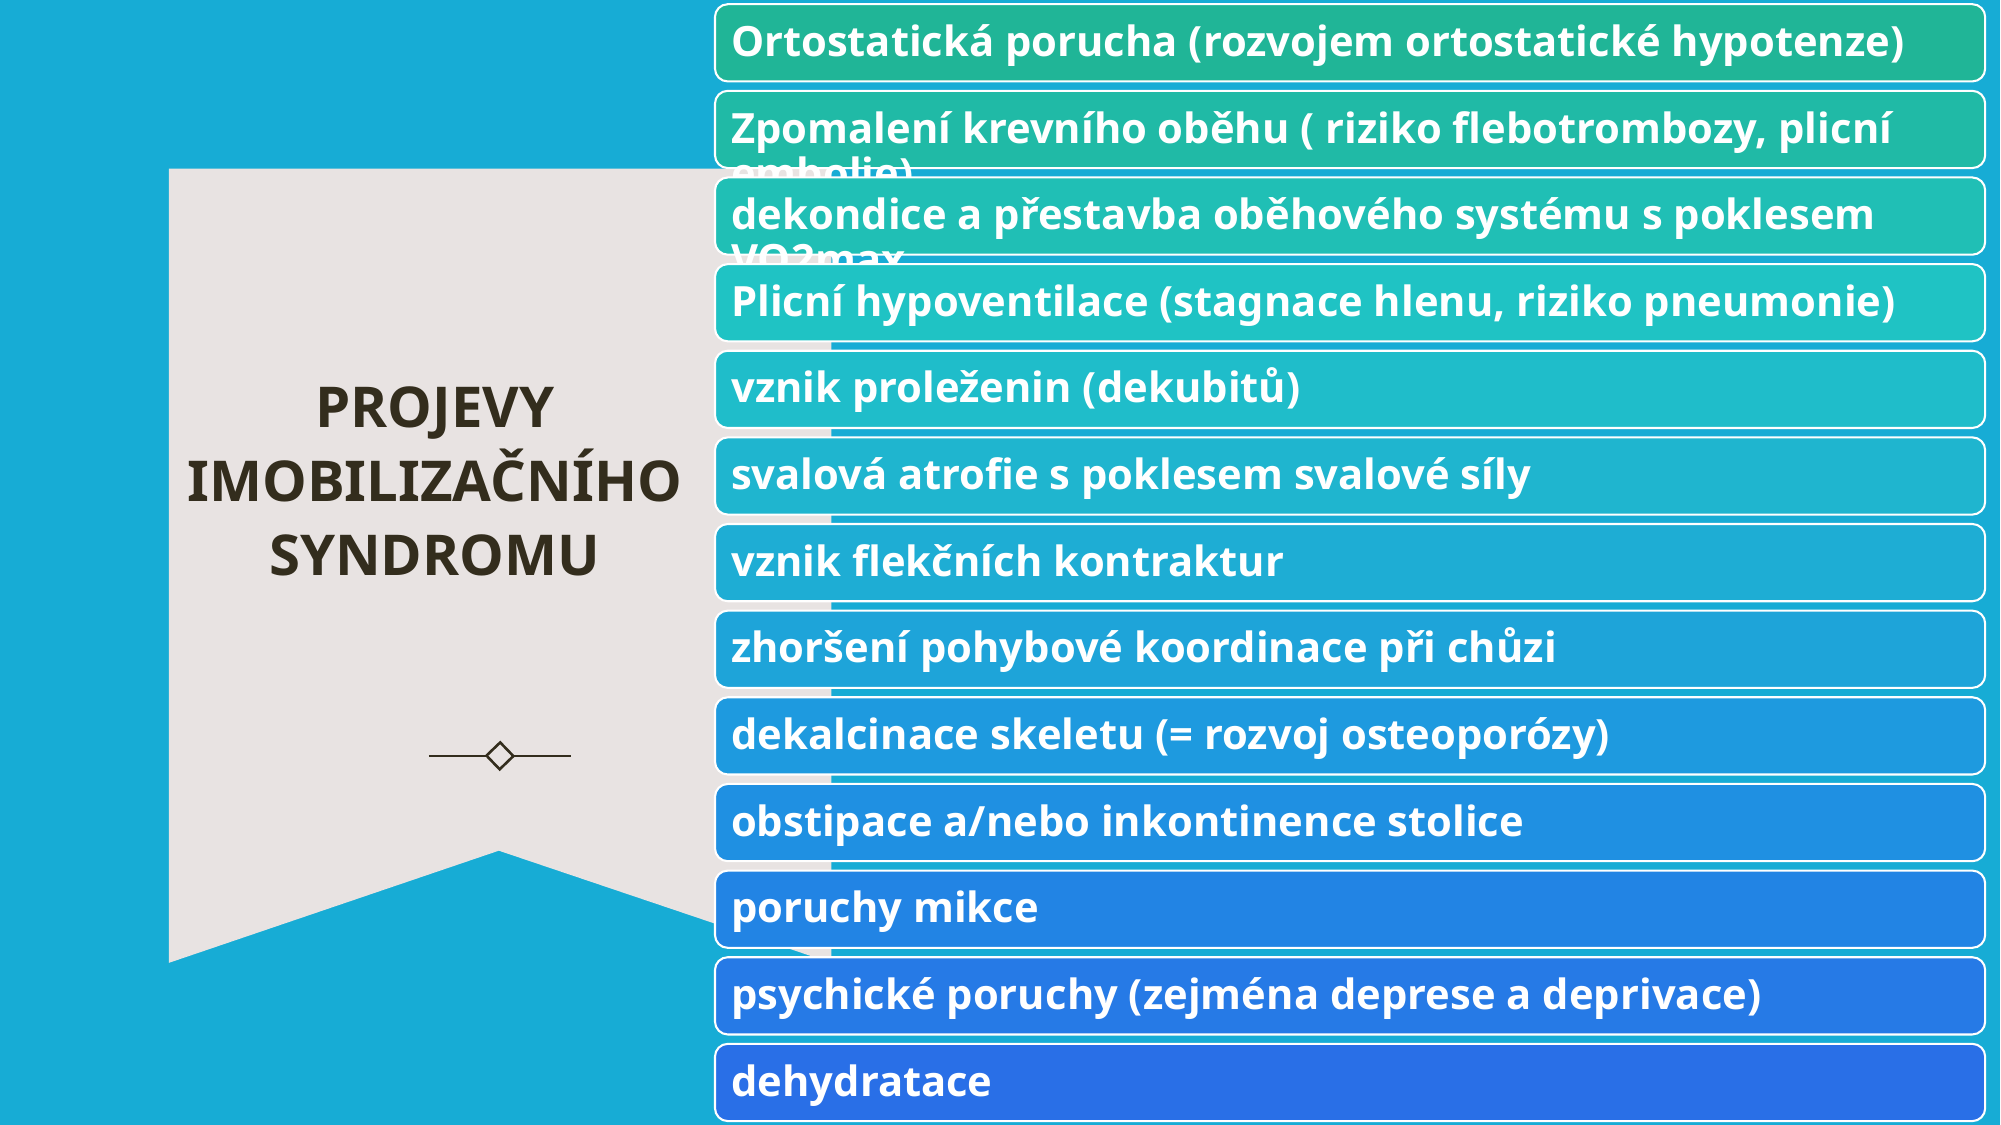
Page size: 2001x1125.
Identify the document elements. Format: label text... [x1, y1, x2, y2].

text_box dekalcinace skeletu (= rozvoj osteoporózy) [714, 697, 1986, 775]
text_box obstipace a/nebo inkontinence stolice [714, 783, 1986, 862]
text_box vznik flekčních kontraktur [714, 523, 1986, 602]
text_box dehydratace [714, 1043, 1986, 1122]
text_box zhoršení pohybové koordinace při chůzi [714, 610, 1986, 688]
text_box Ortostatická porucha (rozvojem ortostatické hypotenze) [714, 4, 1986, 82]
text_box vznik proleženin (dekubitů) [714, 350, 1986, 428]
title PROJEVY IMOBILIZAČNÍHO SYNDROMU [168, 261, 701, 690]
text_box poruchy mikce [714, 870, 1986, 948]
text_box psychické poruchy (zejména deprese a deprivace) [714, 957, 1986, 1035]
text_box Zpomalení krevního oběhu ( riziko flebotrombozy, plicní embolie) [714, 90, 1986, 169]
text_box Plicní hypoventilace (stagnace hlenu, riziko pneumonie) [714, 264, 1986, 342]
text_box svalová atrofie s poklesem svalové síly [714, 437, 1986, 515]
text_box [0, 0, 2000, 1125]
text_box dekondice a přestavba oběhového systému s poklesem VO2max [714, 177, 1986, 255]
